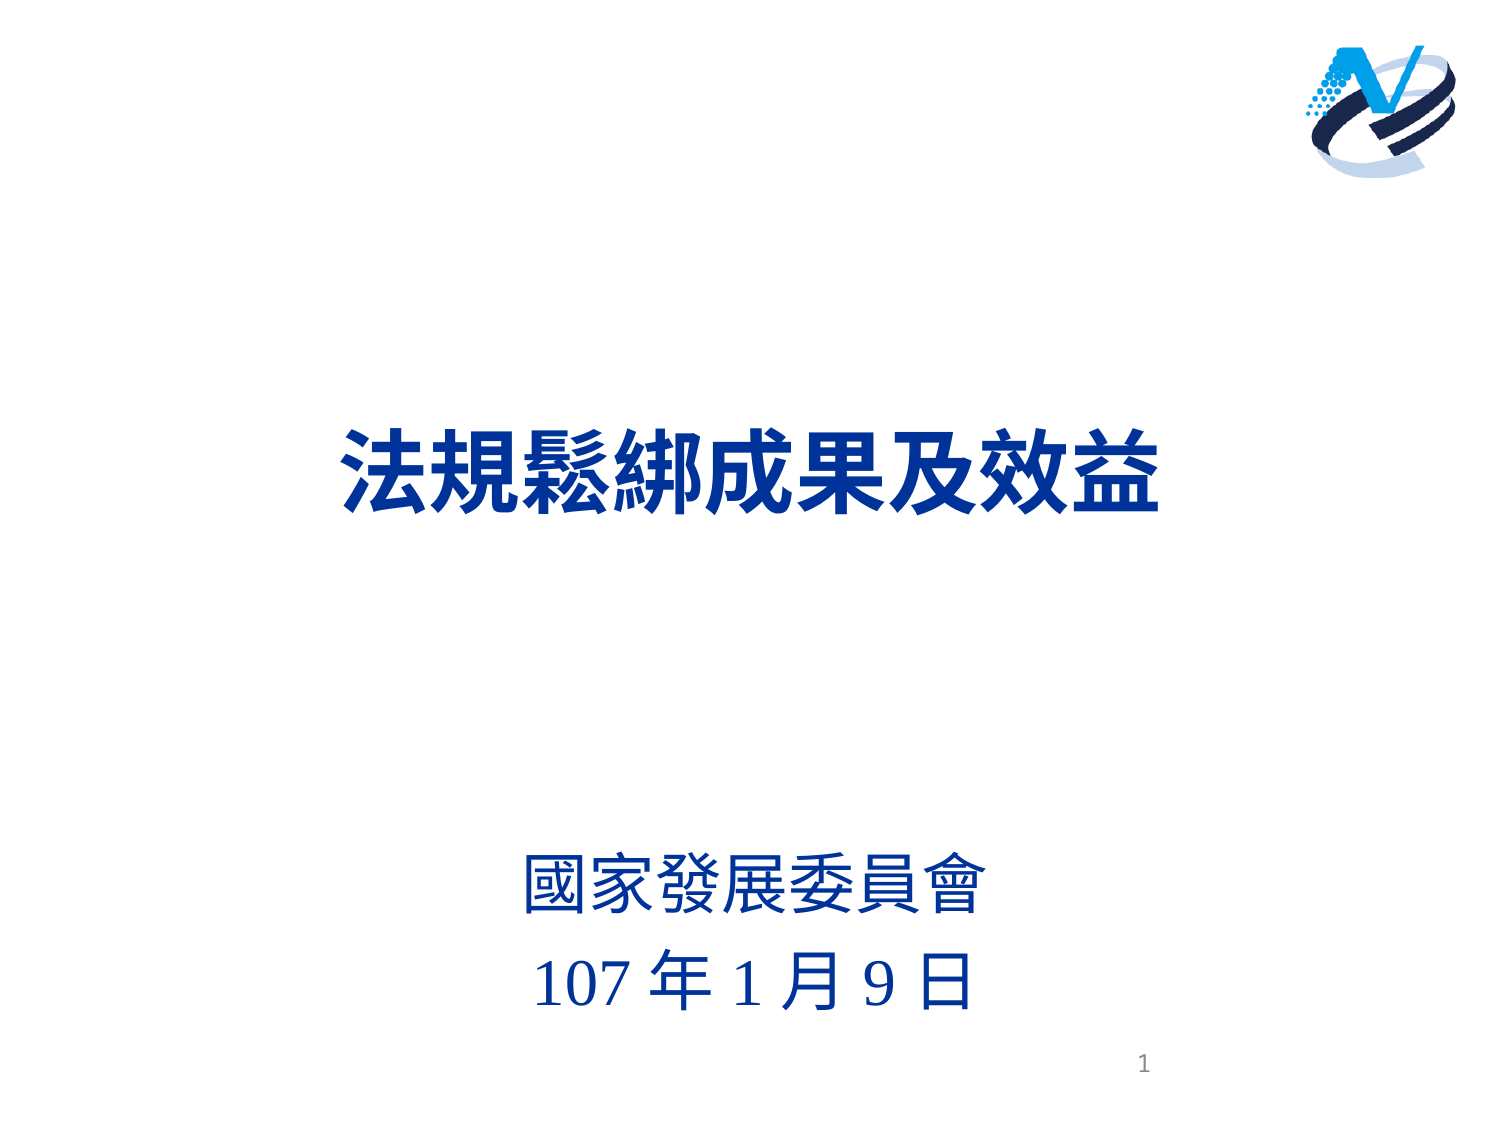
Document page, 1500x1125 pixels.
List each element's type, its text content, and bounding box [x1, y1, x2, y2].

title 法規鬆綁成果及效益 [112, 349, 1388, 591]
subtitle 國家發展委員會 107年1月9日 [230, 834, 1281, 1051]
text_box 1 [1121, 1035, 1472, 1095]
